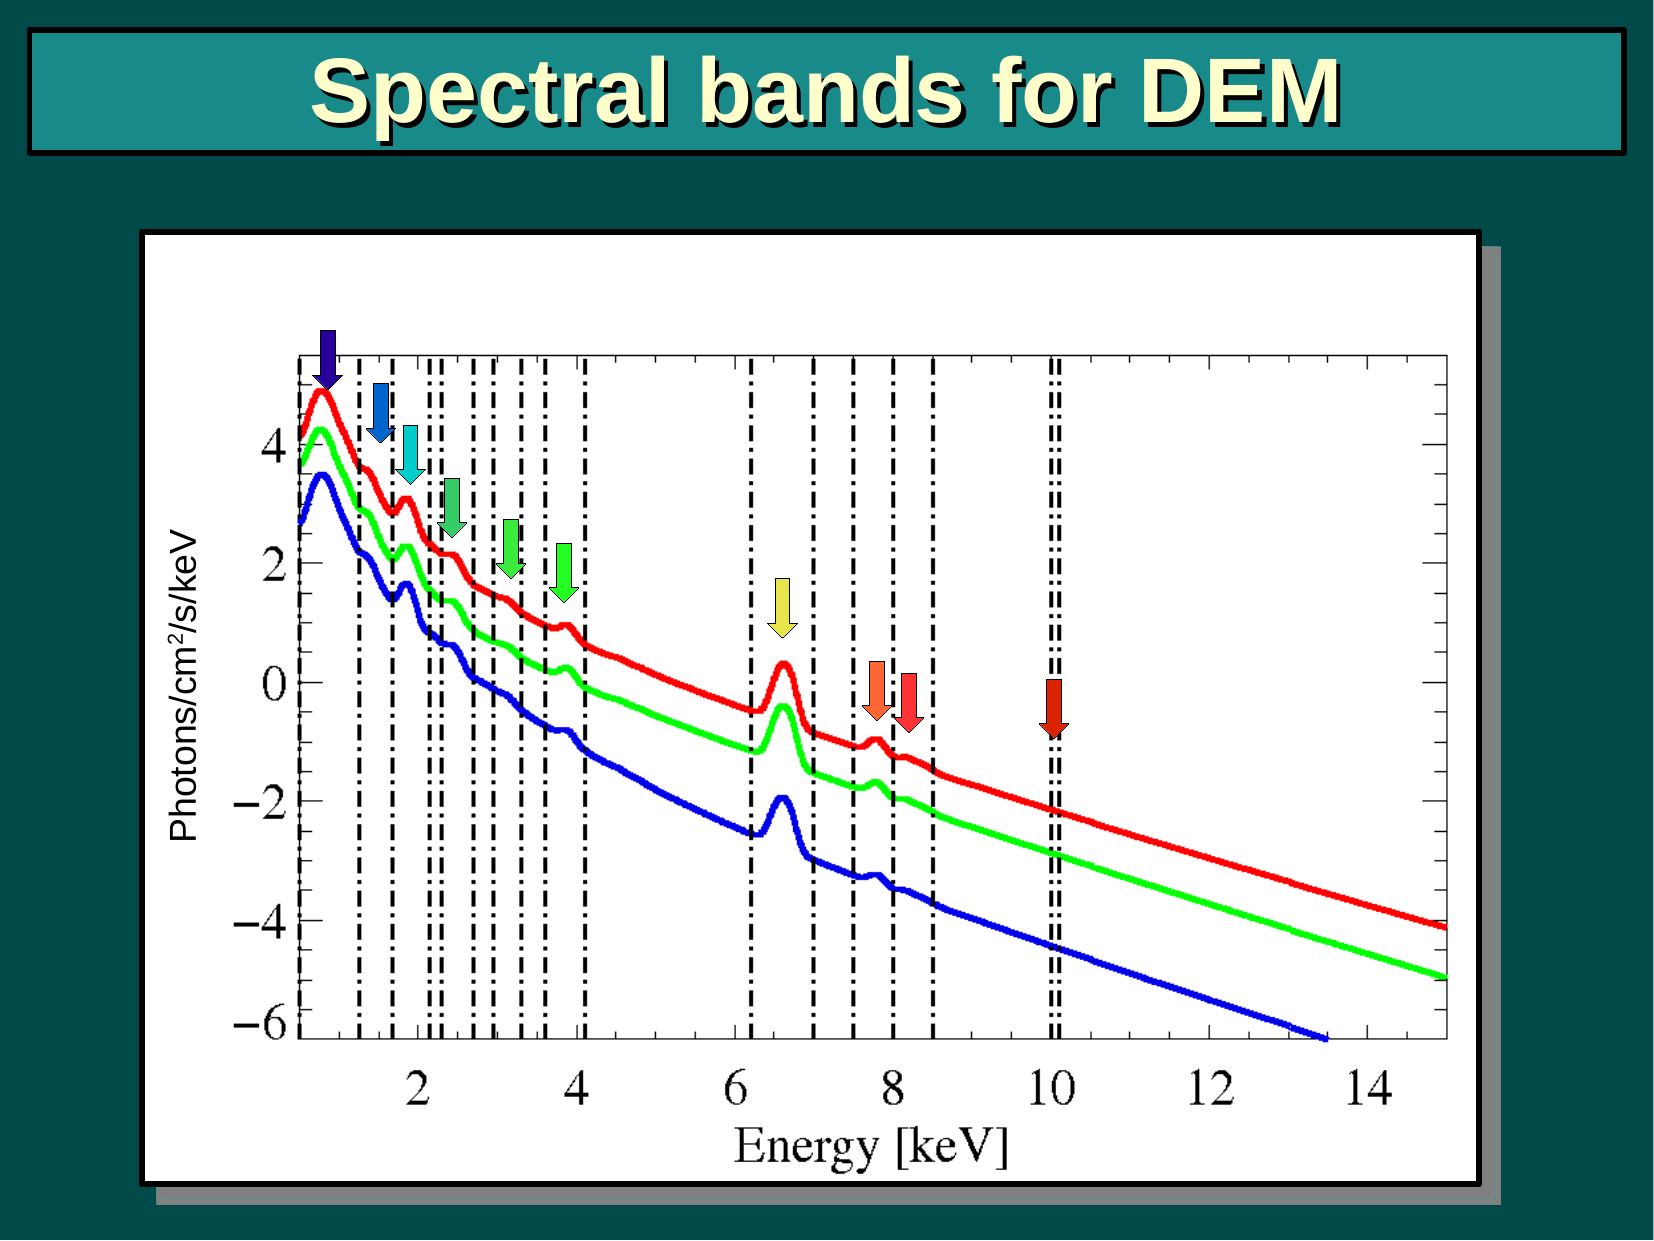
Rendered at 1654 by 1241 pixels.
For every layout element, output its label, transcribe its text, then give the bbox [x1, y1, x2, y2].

text_box [366, 383, 396, 443]
text_box Spectral bands for DEM [29, 29, 1625, 153]
text_box [862, 661, 892, 721]
text_box [1039, 679, 1069, 739]
text_box Photons/cm2/s/keV [154, 413, 213, 960]
text_box [437, 478, 467, 538]
text_box [496, 519, 526, 579]
text_box [549, 543, 579, 603]
text_box [395, 425, 426, 485]
text_box [894, 673, 924, 733]
text_box [767, 578, 798, 638]
picture [145, 234, 1477, 1182]
text_box [312, 330, 343, 390]
